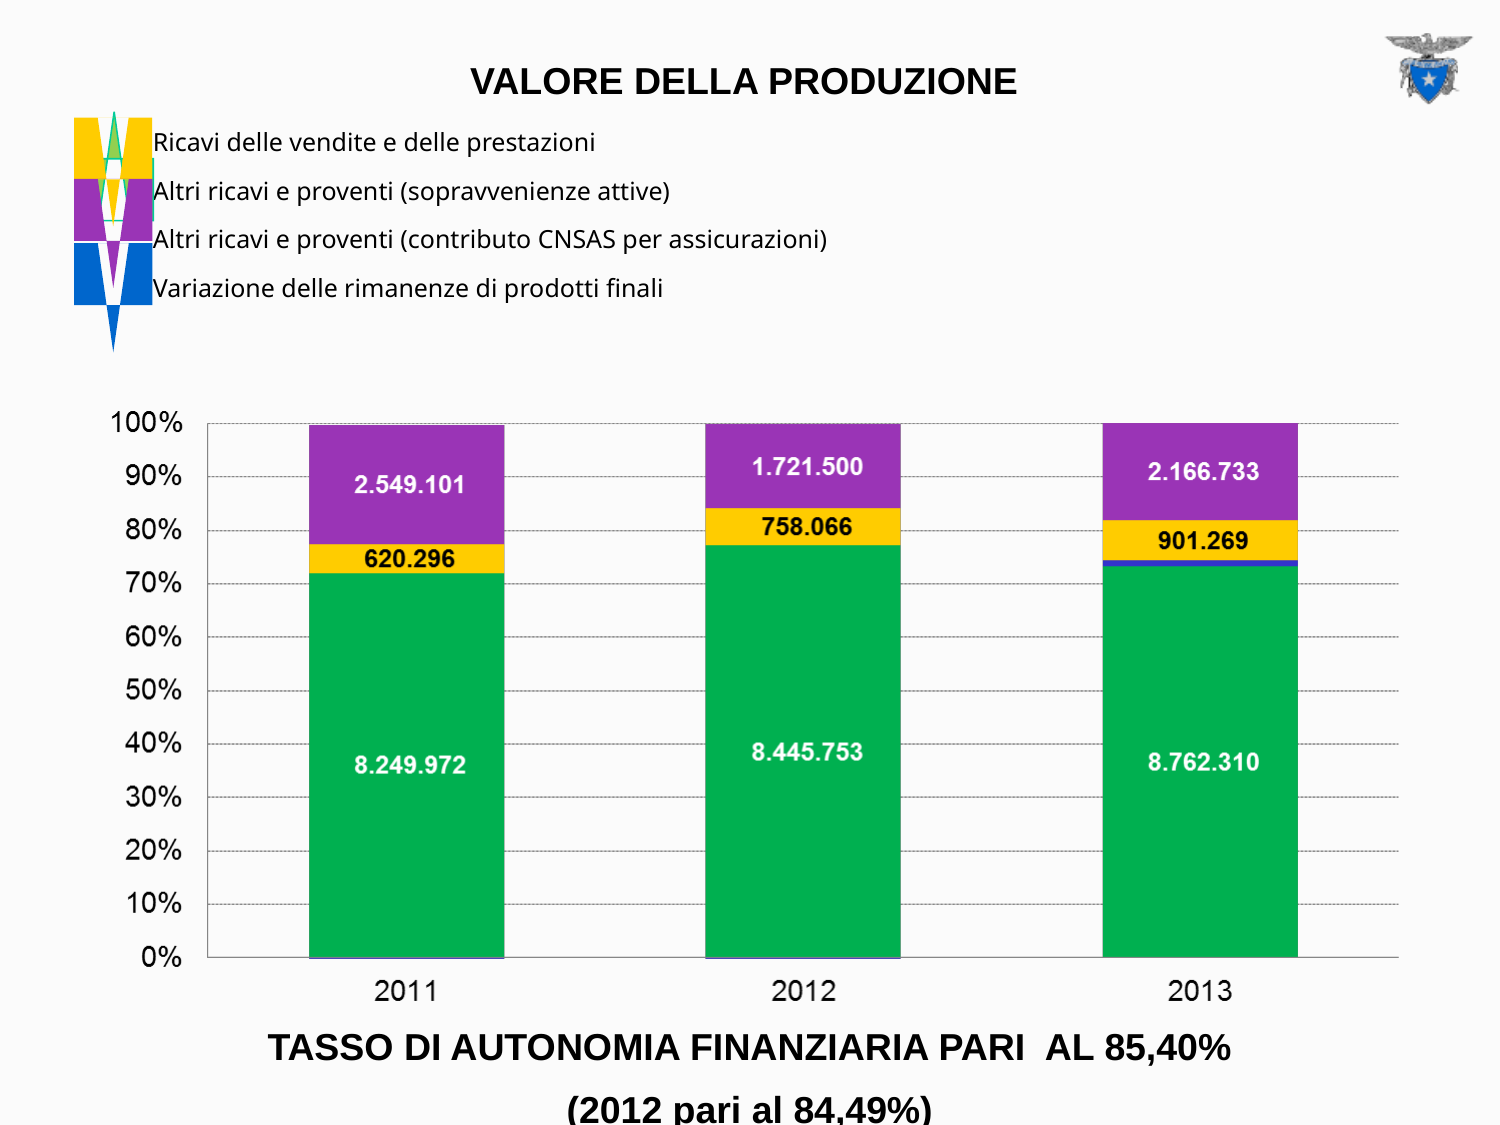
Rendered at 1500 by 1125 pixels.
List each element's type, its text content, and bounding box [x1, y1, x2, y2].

text_box VALORE DELLA PRODUZIONE [253, 54, 1235, 104]
text_box [109, 126, 119, 157]
picture [1382, 29, 1477, 112]
text_box TASSO DI AUTONOMIA FINANZIARIA PARI AL 85,40% (2012 pari al 84,49%) [138, 1043, 1362, 1125]
picture [95, 399, 1432, 1042]
text_box [74, 117, 153, 353]
text_box Ricavi delle vendite e delle prestazioni Altri ricavi e proventi (sopravvenienze attive) Altri ricavi e proventi (contributo CNSAS per assicurazioni) Variazione delle rimanenze di prodotti finali [138, 118, 1459, 311]
